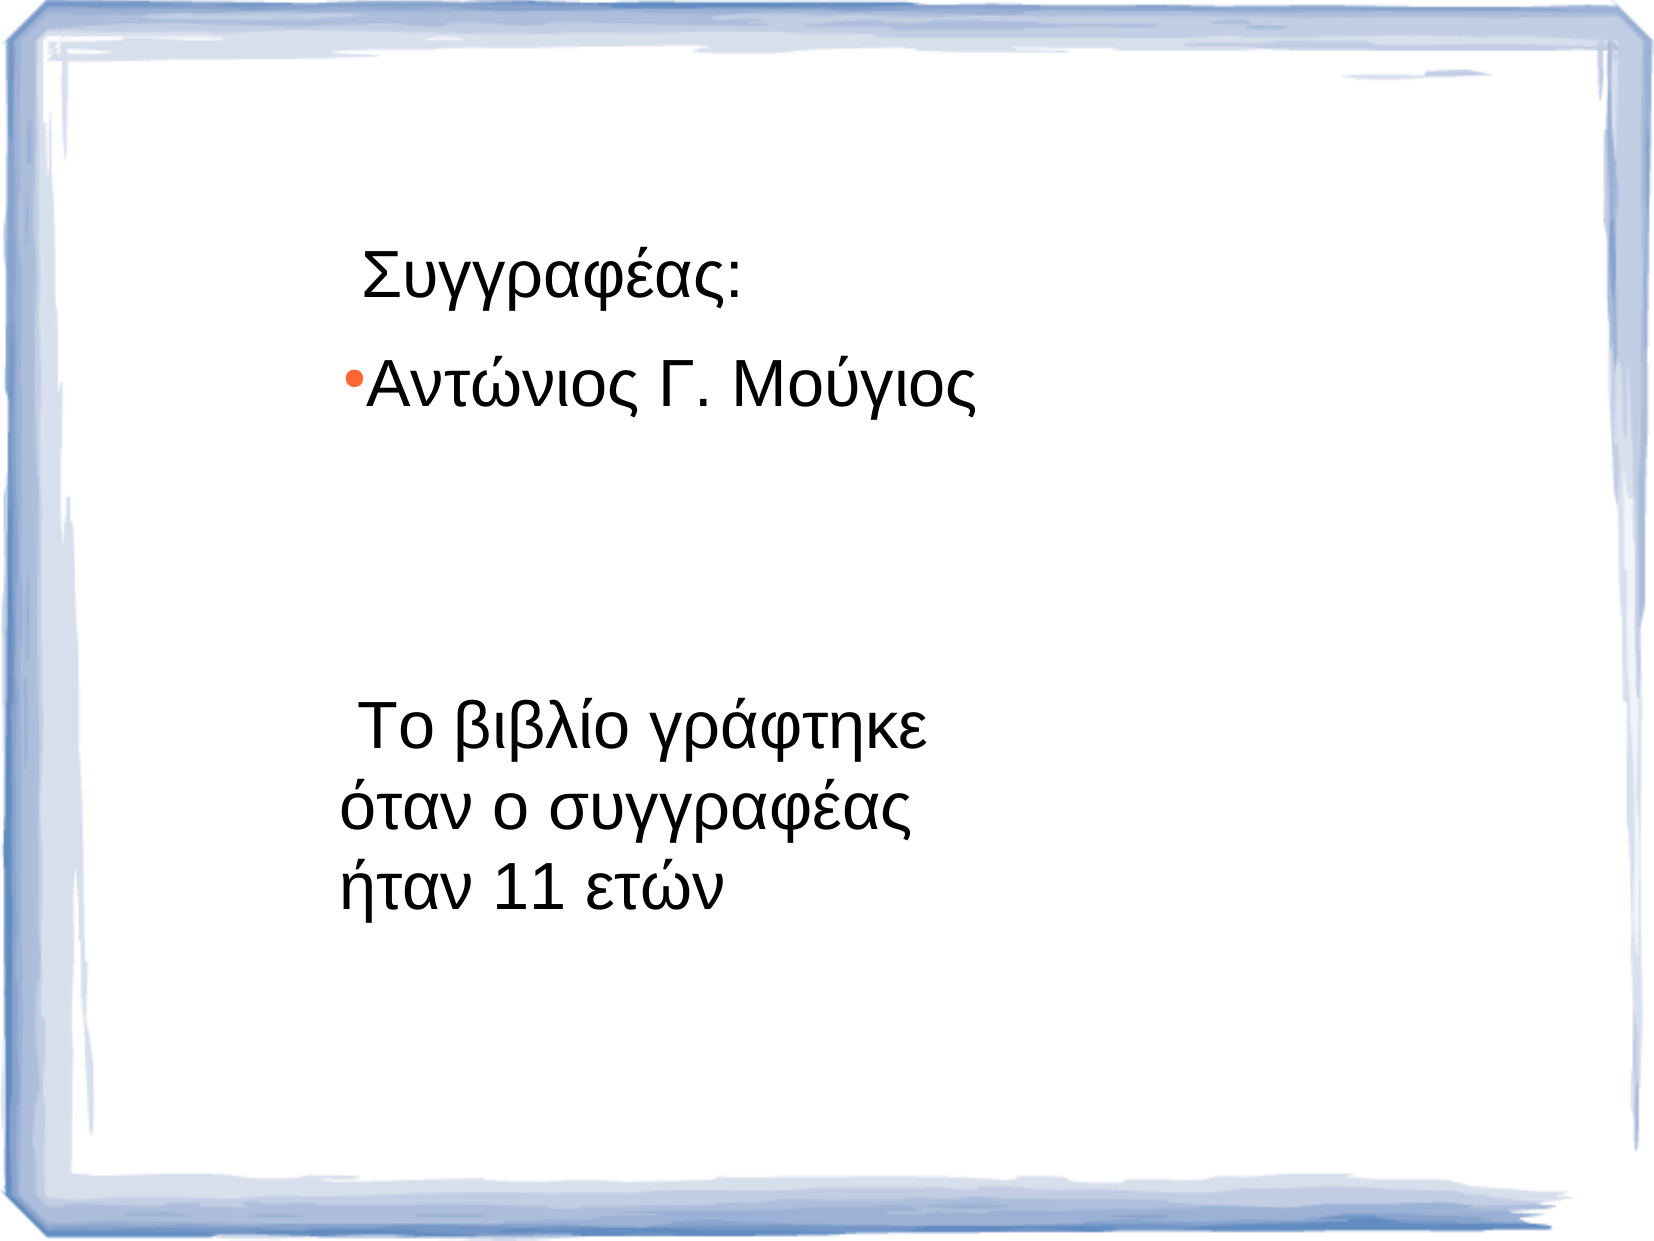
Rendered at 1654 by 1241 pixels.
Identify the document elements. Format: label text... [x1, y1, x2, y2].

title [70, 40, 1560, 249]
list Συγγραφέας: Αντώνιος Γ. Μούγιος [342, 230, 1170, 910]
list Το βιβλίο γράφτηκε όταν ο συγγραφέας ήταν 11 ετών [339, 682, 1048, 954]
